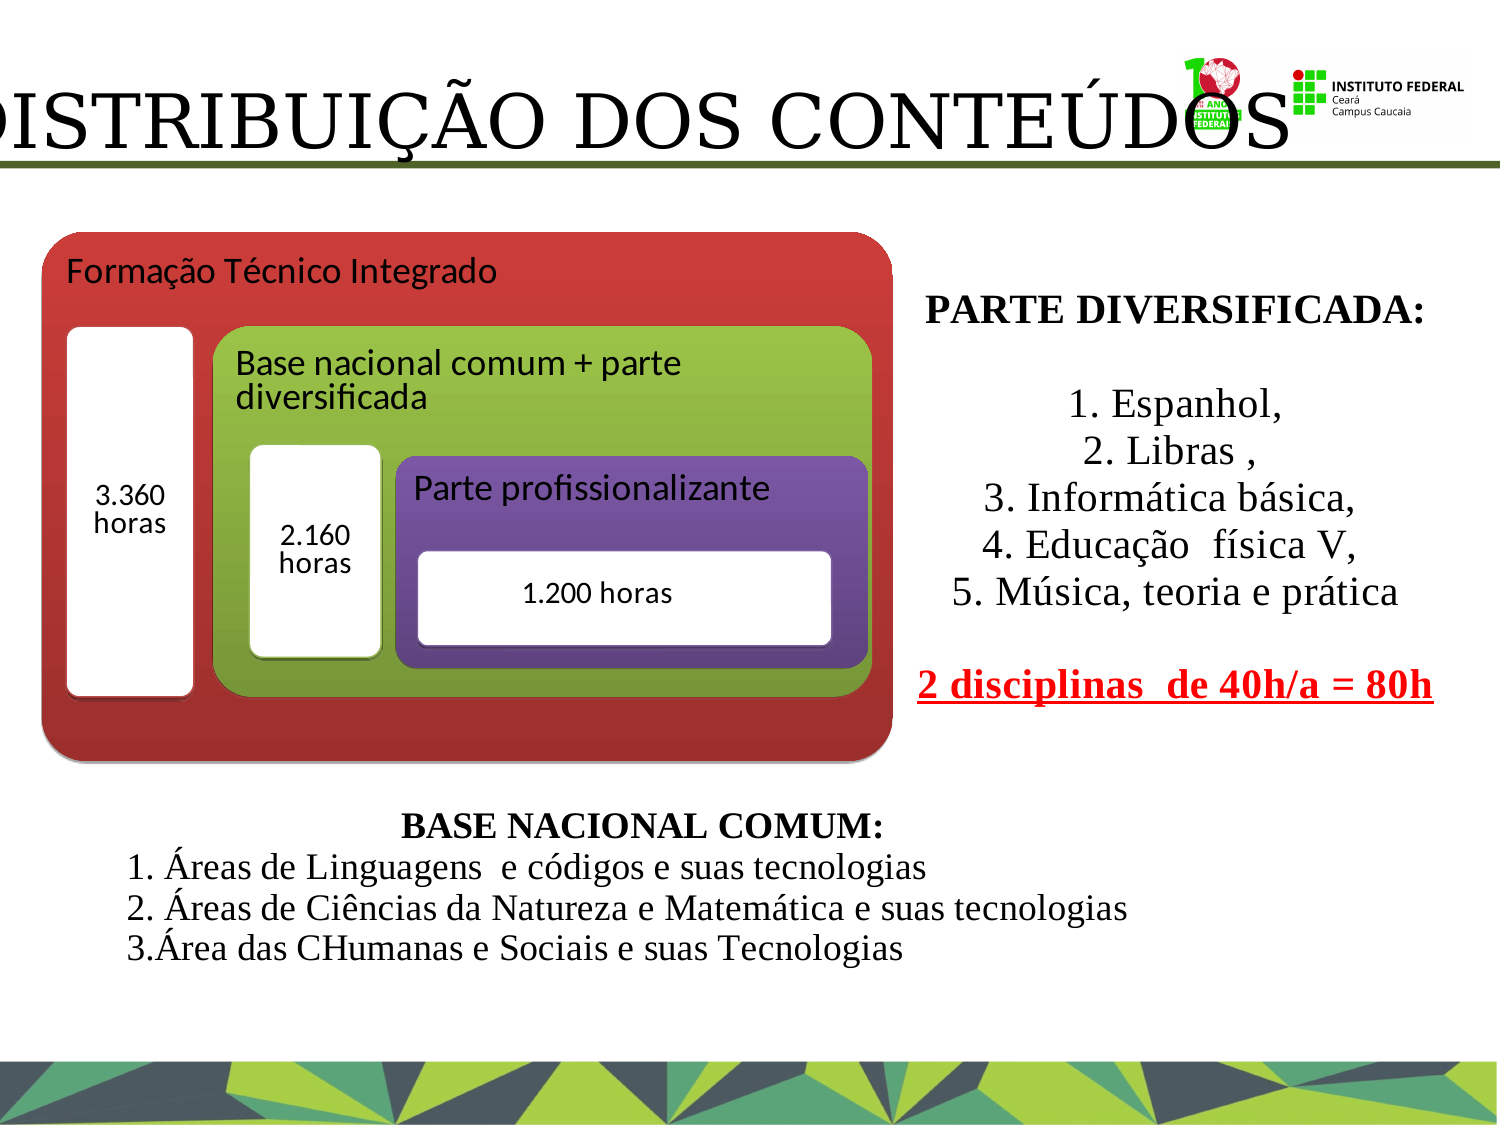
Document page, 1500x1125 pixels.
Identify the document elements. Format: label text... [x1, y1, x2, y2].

chart [29, 219, 1436, 1056]
picture [1175, 51, 1472, 138]
text_box [1311, 160, 1500, 169]
picture [0, 1061, 1497, 1125]
text_box DISTRIBUIÇÃO DOS CONTEÚDOS [0, 66, 1311, 172]
